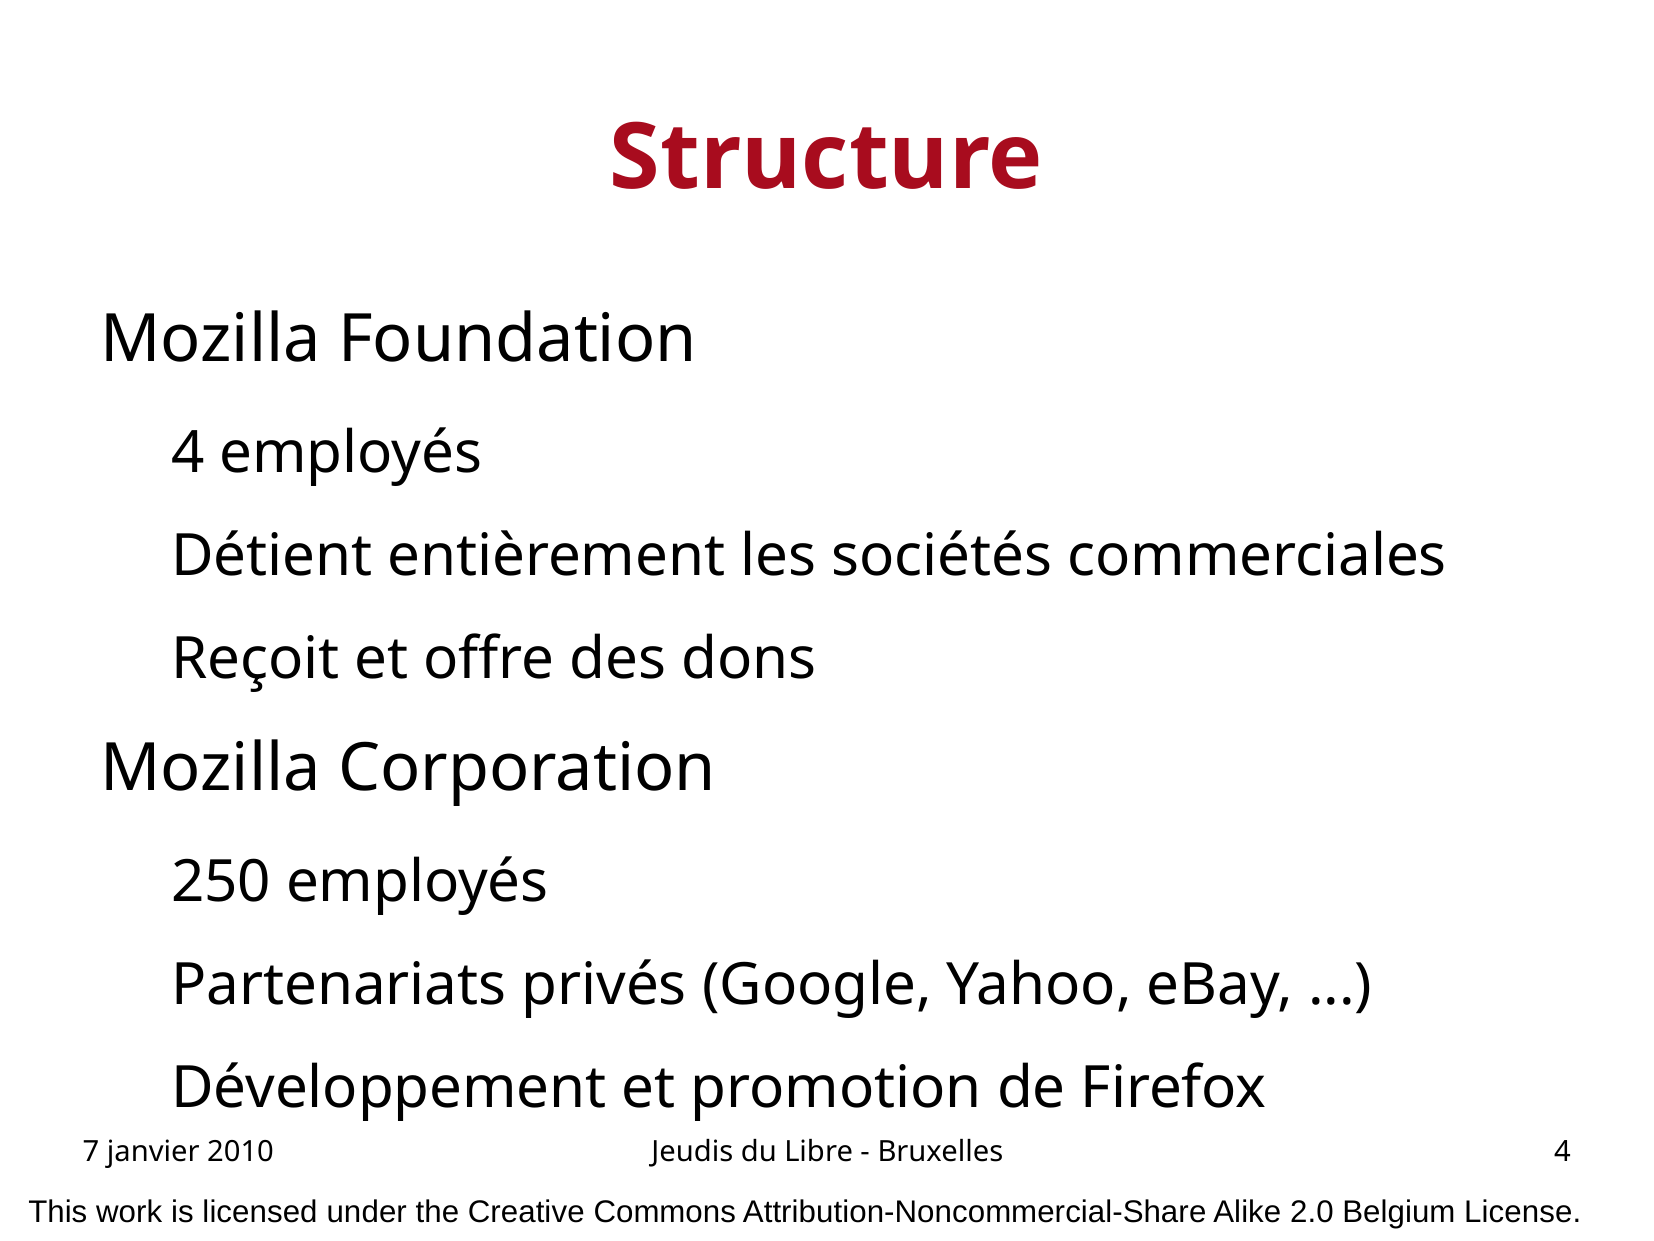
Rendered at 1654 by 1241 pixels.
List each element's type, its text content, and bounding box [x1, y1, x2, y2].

text_box This work is licensed under the Creative Commons Attribution-Noncommercial-Share Alike 2.0 Belgium License. [13, 1187, 1654, 1241]
title Structure [82, 56, 1571, 250]
list Mozilla Foundation 4 employés Détient entièrement les sociétés commerciales Reçoit et offre des dons Mozilla Corporation 250 employés Partenariats privés (Google, Yahoo, eBay, ...) Développement et promotion de Firefox [82, 290, 1571, 1094]
